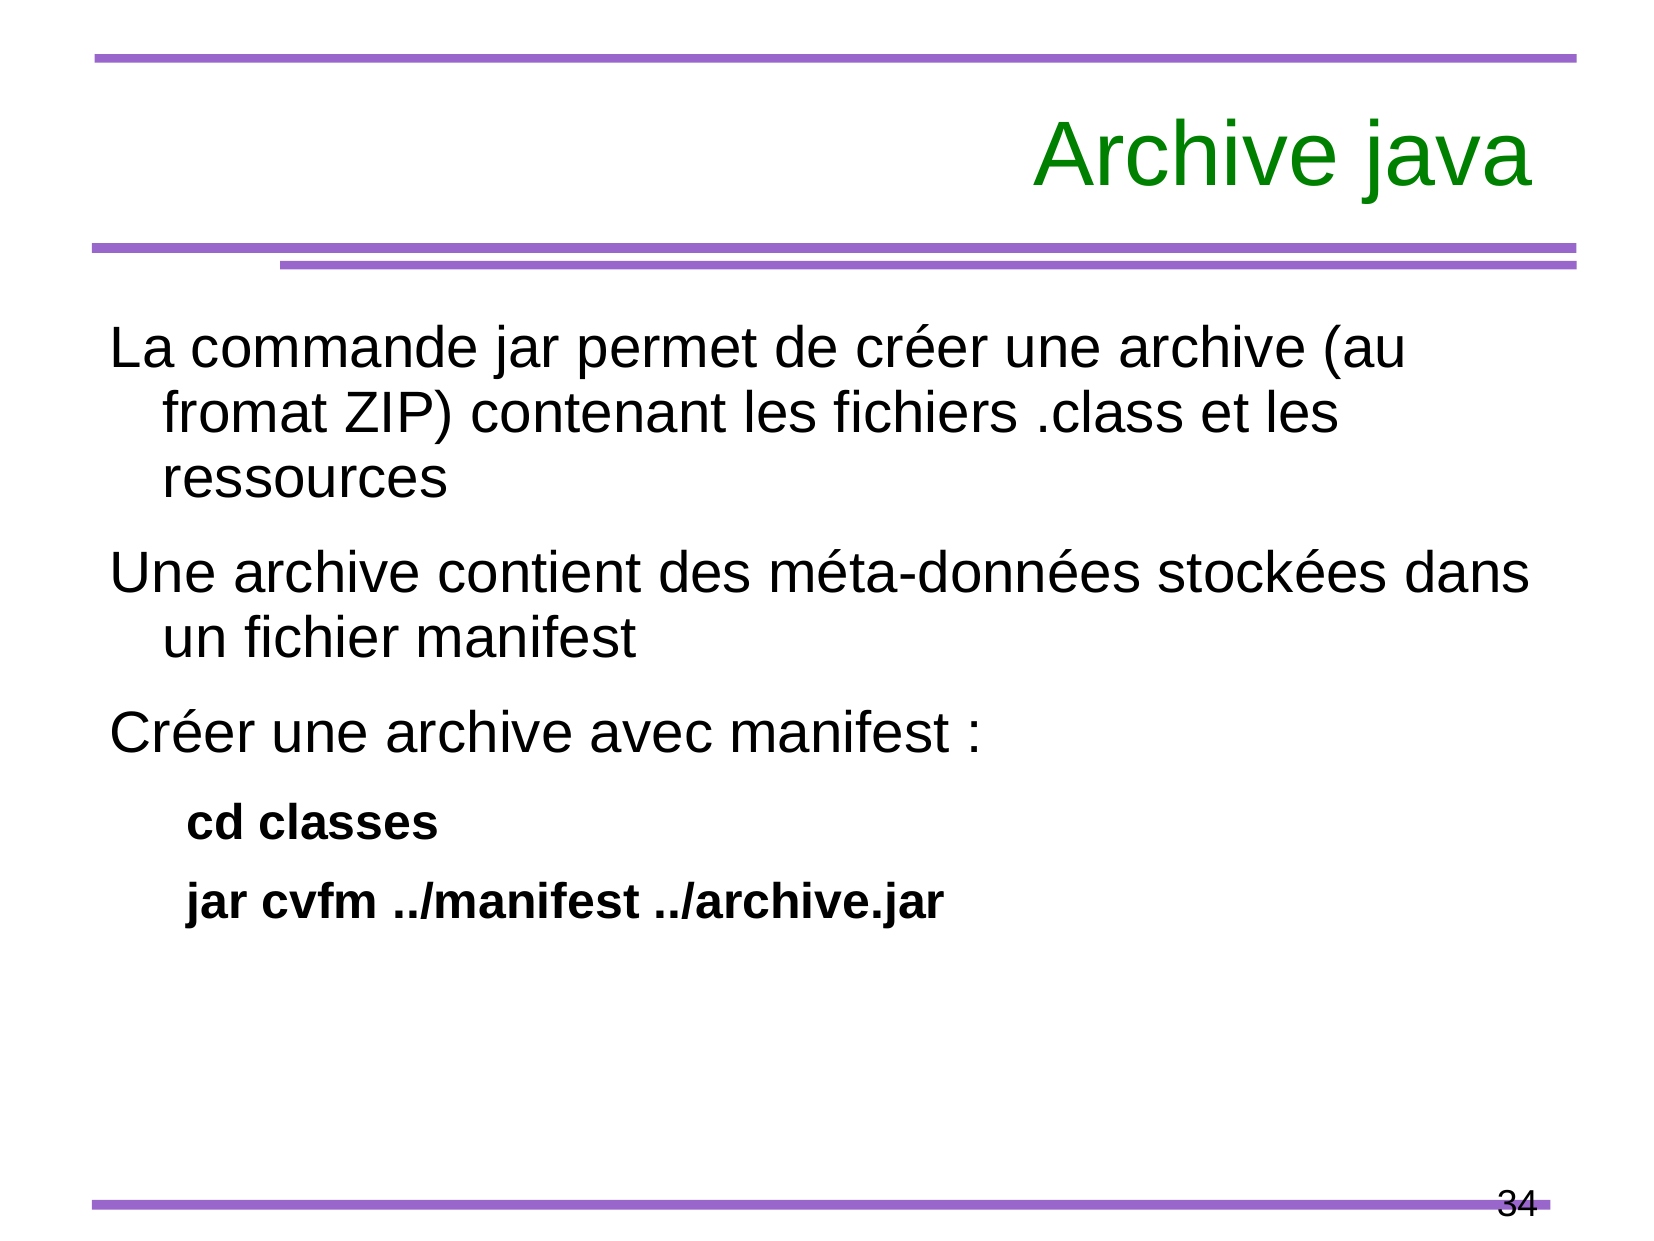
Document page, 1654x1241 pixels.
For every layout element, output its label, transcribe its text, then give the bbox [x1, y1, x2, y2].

title Archive java [121, 49, 1534, 257]
list La commande jar permet de créer une archive (au fromat ZIP) contenant les fichiers .class et les ressources Une archive contient des méta-données stockées dans un fichier manifest Créer une archive avec manifest : cd classes jar cvfm ../manifest ../archive.jar [92, 315, 1563, 1163]
